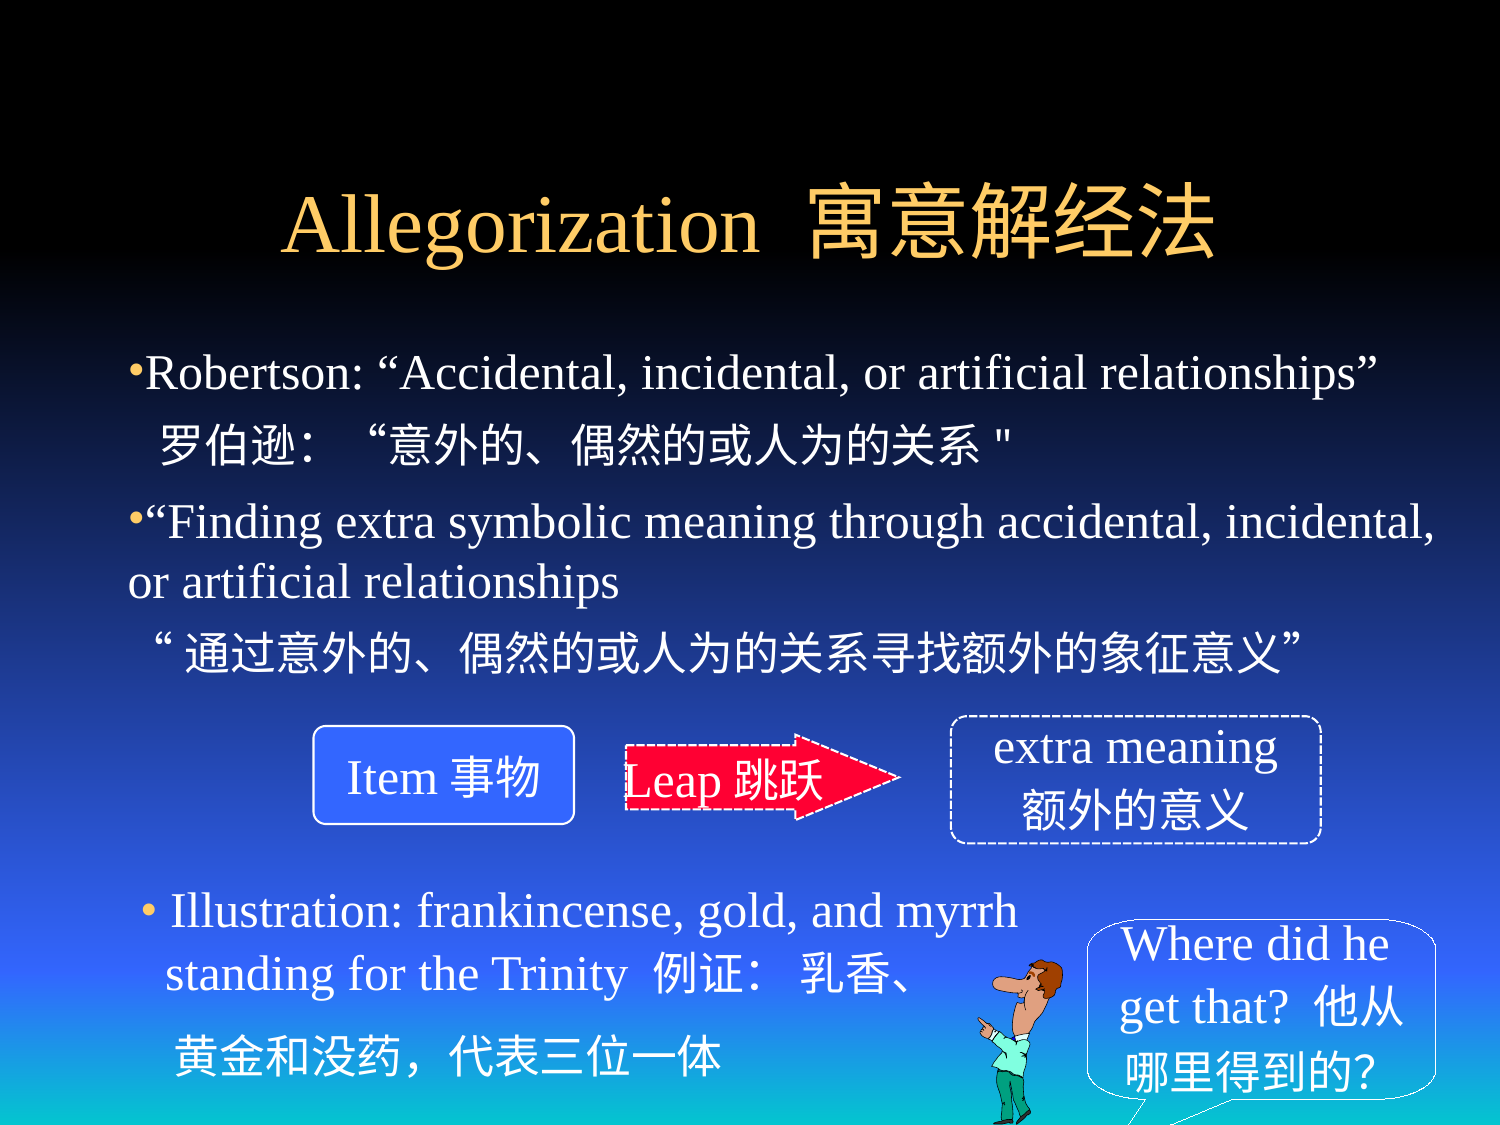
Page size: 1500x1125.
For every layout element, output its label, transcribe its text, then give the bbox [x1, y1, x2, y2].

title Allegorization 寓意解经法 [112, 160, 1388, 277]
text_box Where did he get that? 他从 哪里得到的？ [1087, 919, 1436, 1125]
text_box Item事物 [313, 726, 575, 824]
chart [977, 959, 1064, 1125]
list Robertson: “Accidental, incidental, or artificial relationships” 罗伯逊：“意外的、偶然的或人为的关系" “Finding extra symbolic meaning through accidental, incidental, or artificial relationships “通过意外的、偶然的或人为的关系寻找额外的象征意义” [112, 332, 1488, 696]
text_box extra meaning 额外的意义 [950, 716, 1321, 844]
text_box Leap跳跃 [625, 734, 899, 821]
text_box Illustration: frankincense, gold, and myrrh standing for the Trinity 例证： 乳香、 黄金和没药，代表三位一体 [125, 874, 1376, 1095]
